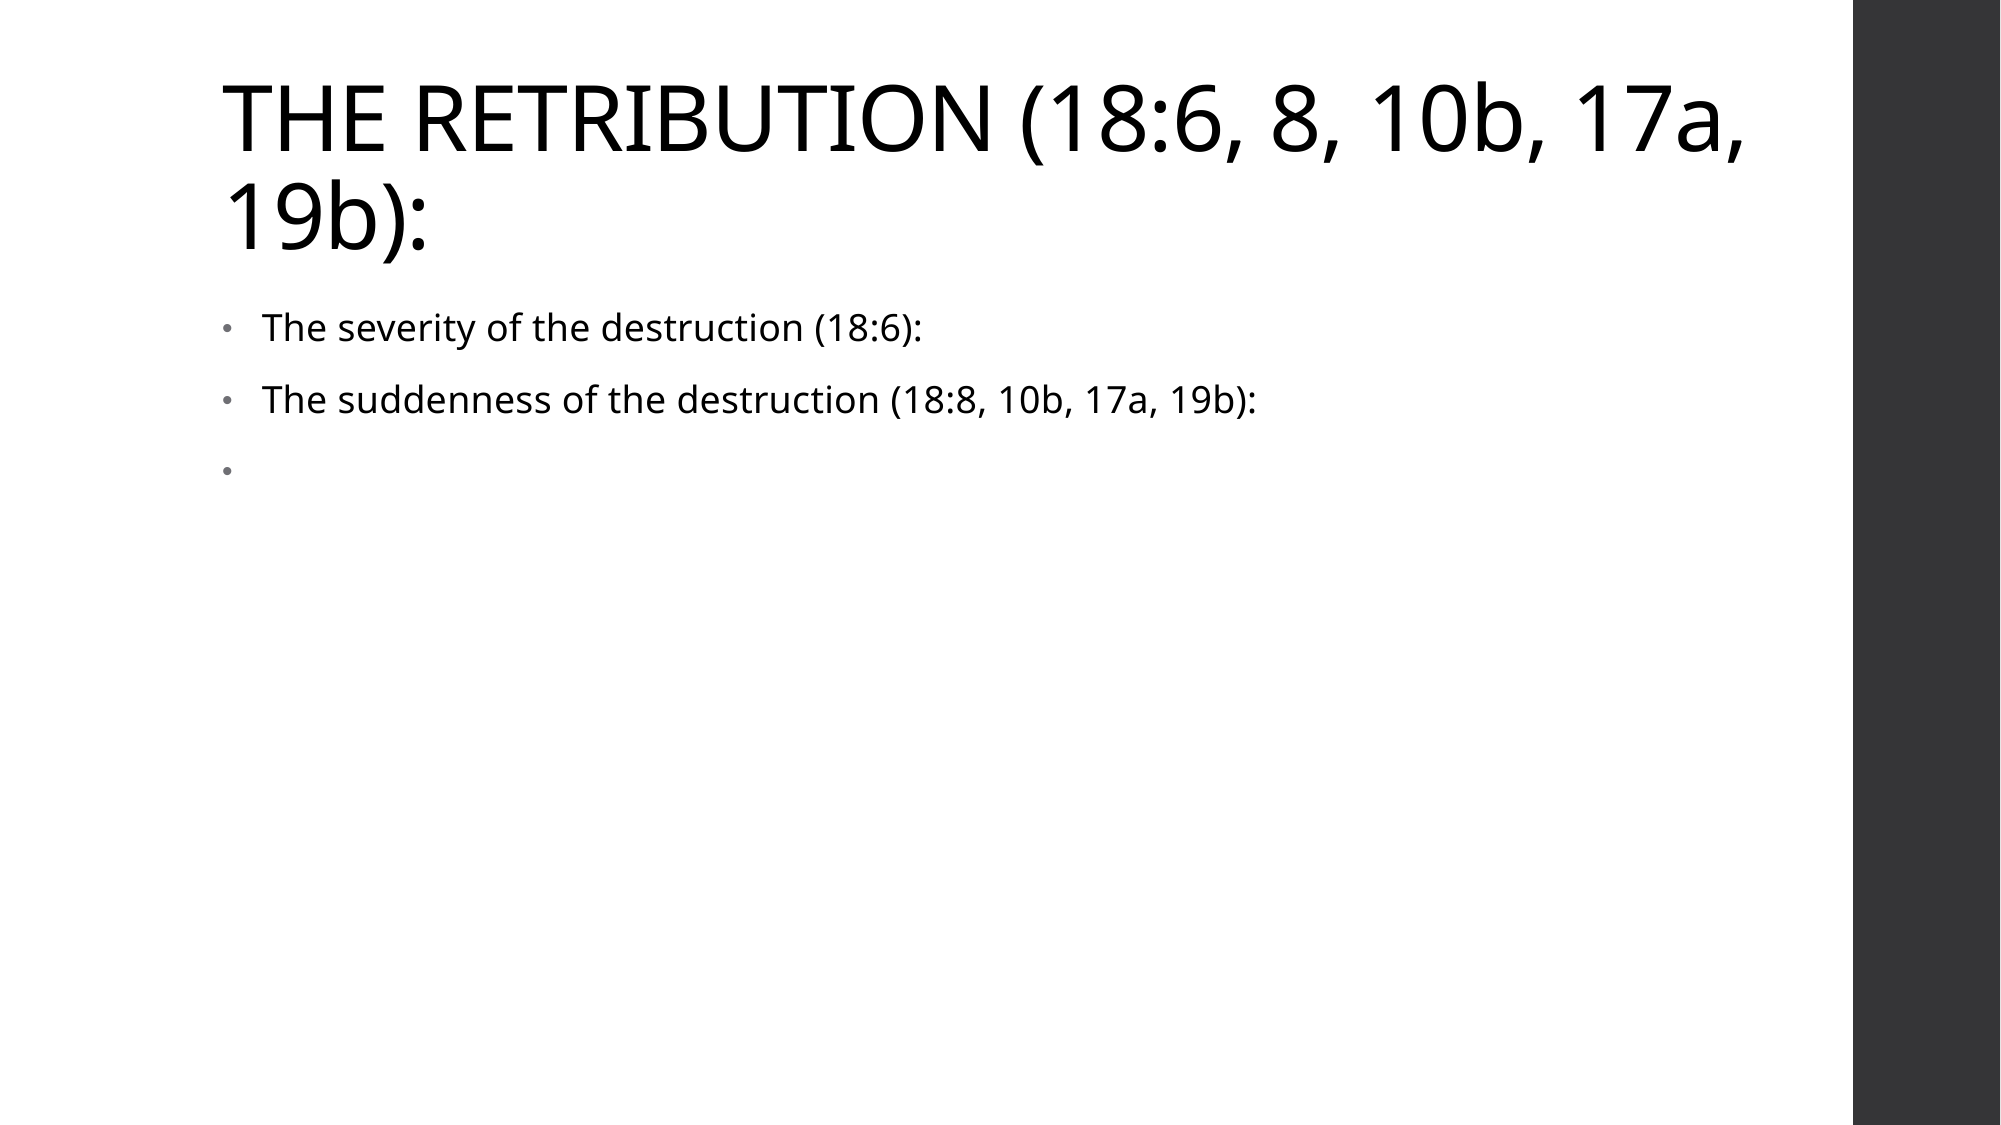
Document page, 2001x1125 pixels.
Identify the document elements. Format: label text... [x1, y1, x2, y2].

title THE RETRIBUTION (18:6, 8, 10b, 17a, 19b): [206, 60, 1797, 278]
list The severity of the destruction (18:6): The suddenness of the destruction (18:8, 10b, 17a, 19b): [206, 299, 1617, 1014]
